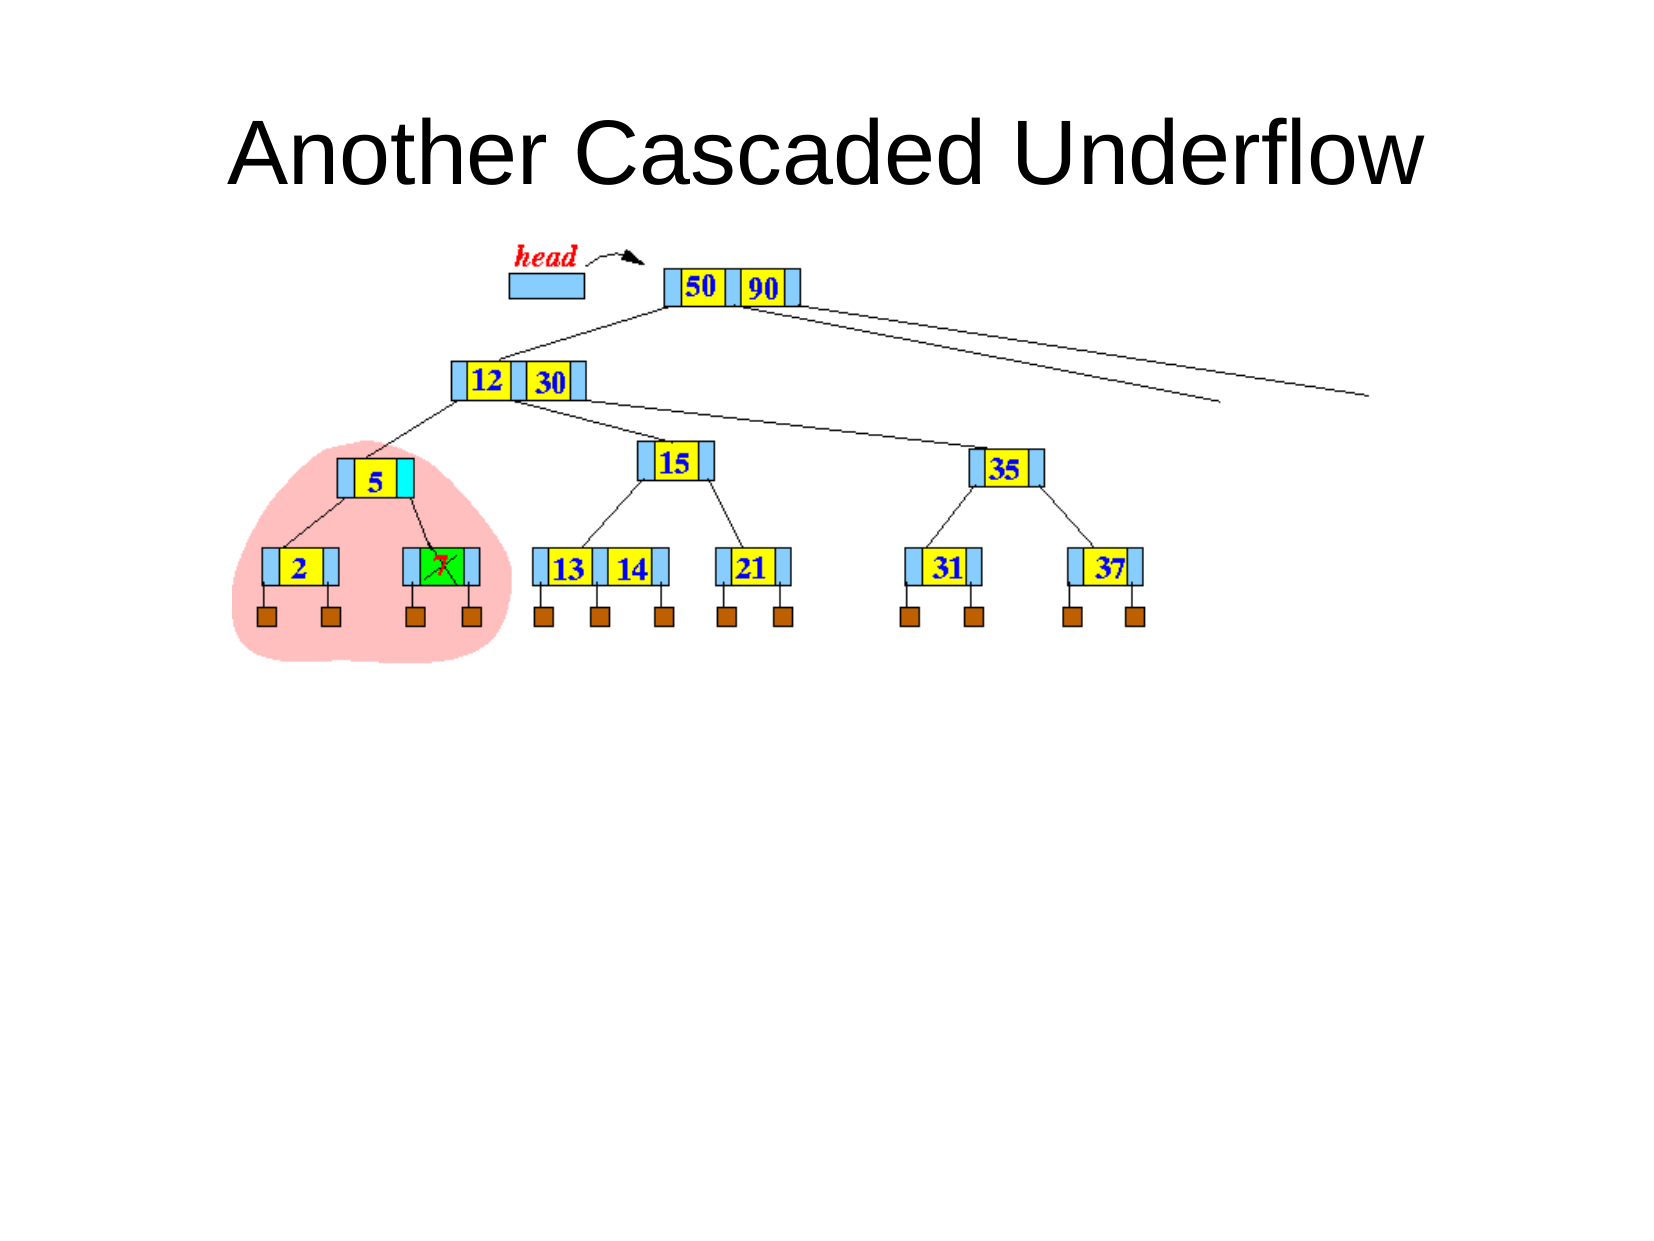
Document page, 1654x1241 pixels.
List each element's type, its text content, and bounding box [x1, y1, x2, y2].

picture [232, 237, 1388, 676]
title Another Cascaded Underflow [82, 56, 1571, 250]
